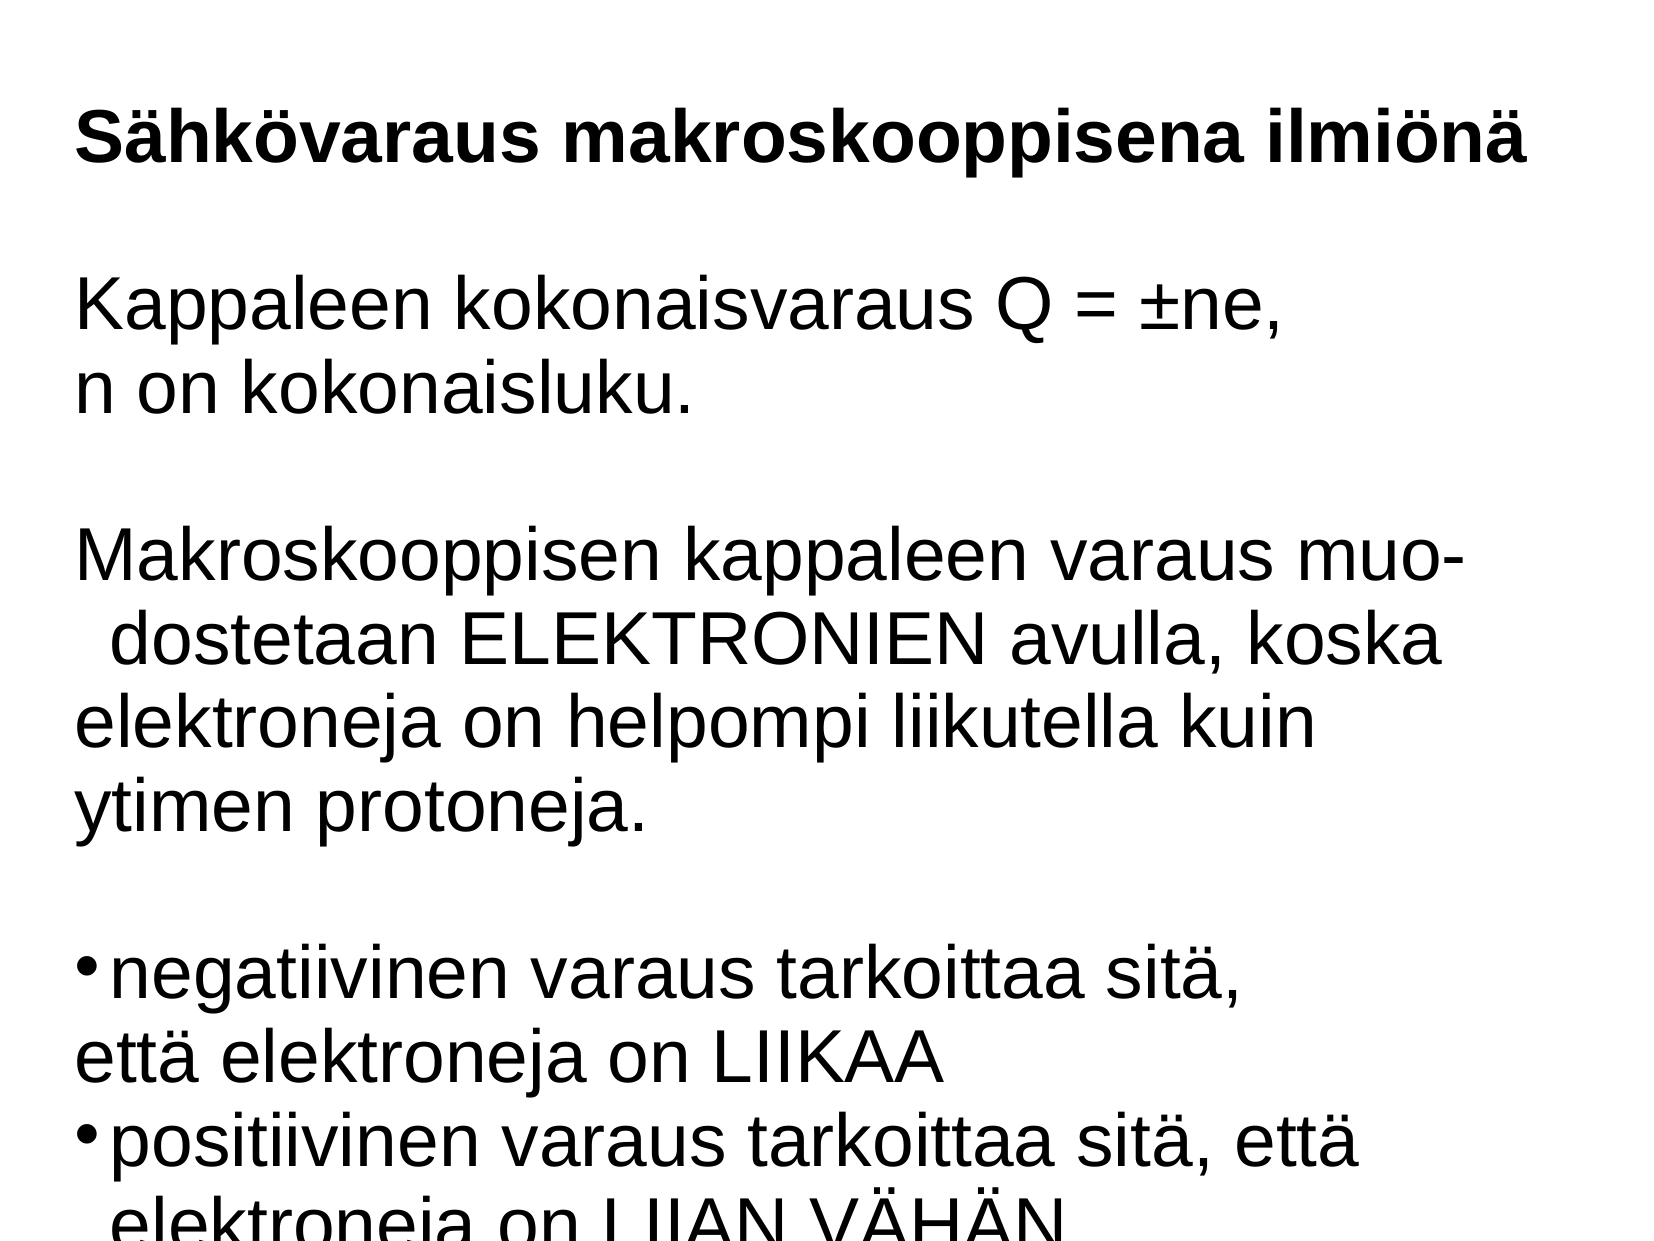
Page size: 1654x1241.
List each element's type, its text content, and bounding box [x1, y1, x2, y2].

text_box Sähkövaraus makroskooppisena ilmiönä Kappaleen kokonaisvaraus Q = ±ne, n on kokonaisluku. Makroskooppisen kappaleen varaus muo-dostetaan ELEKTRONIEN avulla, koska elektroneja on helpompi liikutella kuin ytimen protoneja. negatiivinen varaus tarkoittaa sitä, että elektroneja on LIIKAA positiivinen varaus tarkoittaa sitä, että elektroneja on LIIAN VÄHÄN [59, 82, 1654, 1241]
